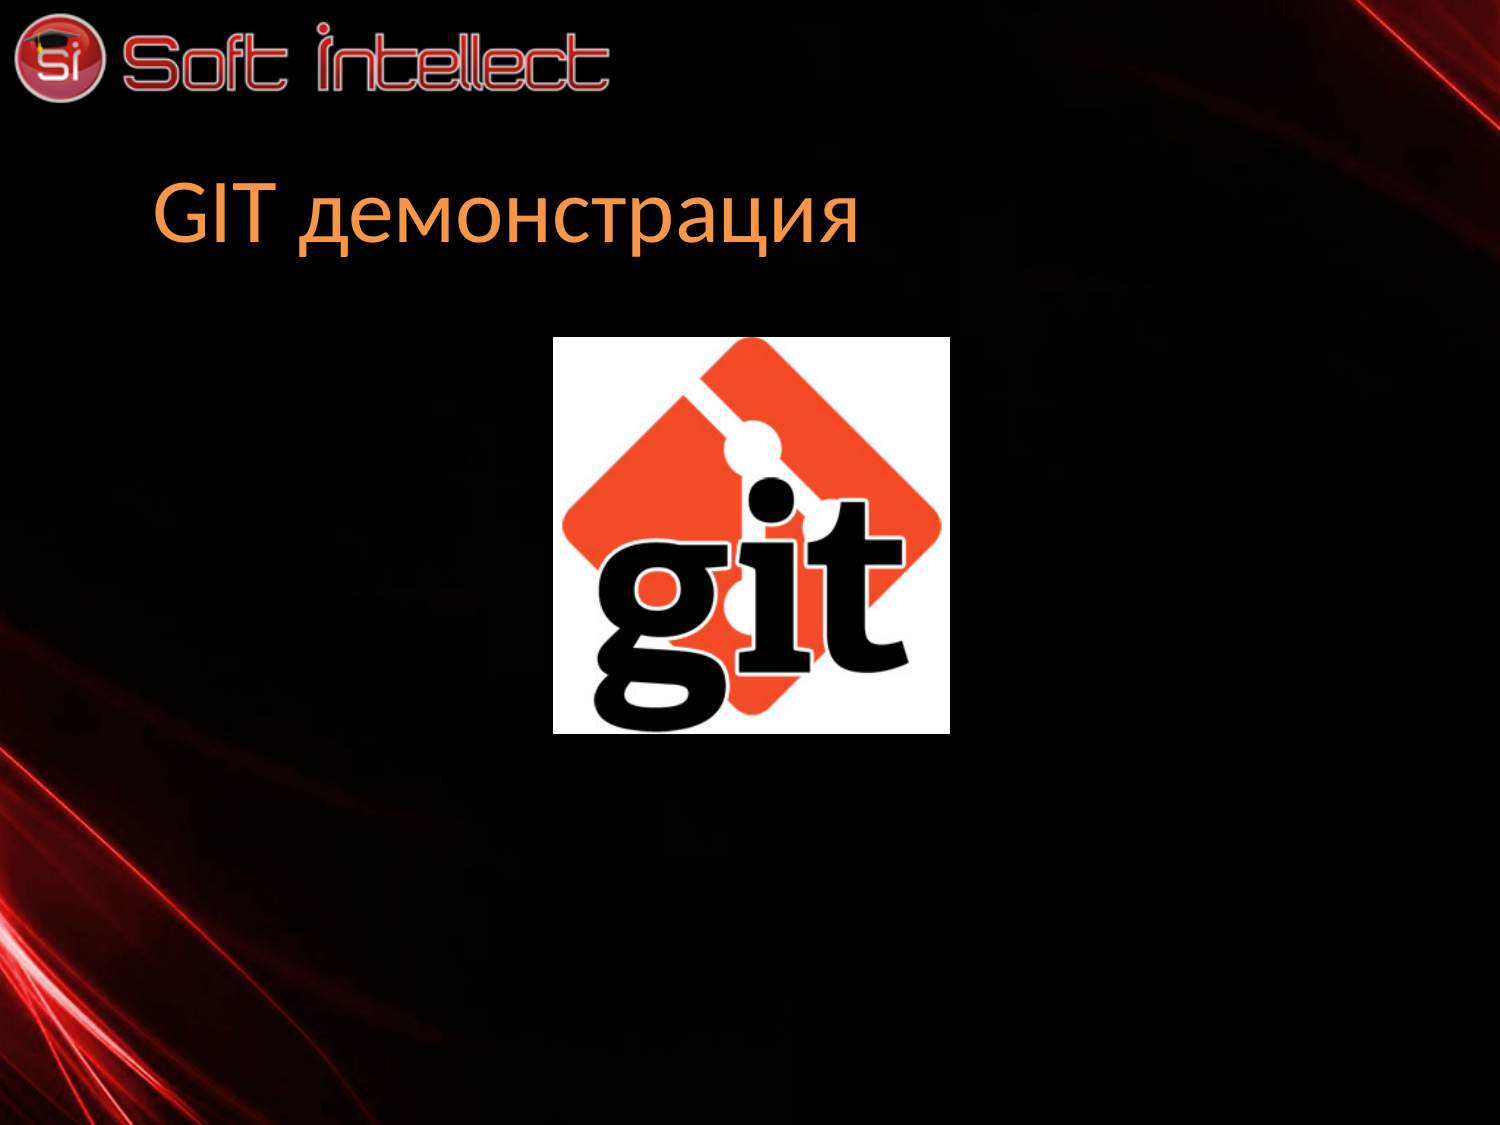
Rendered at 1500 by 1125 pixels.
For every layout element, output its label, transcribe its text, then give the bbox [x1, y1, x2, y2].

picture [0, 0, 1500, 1125]
text_box GIT демонстрация [137, 112, 1488, 300]
